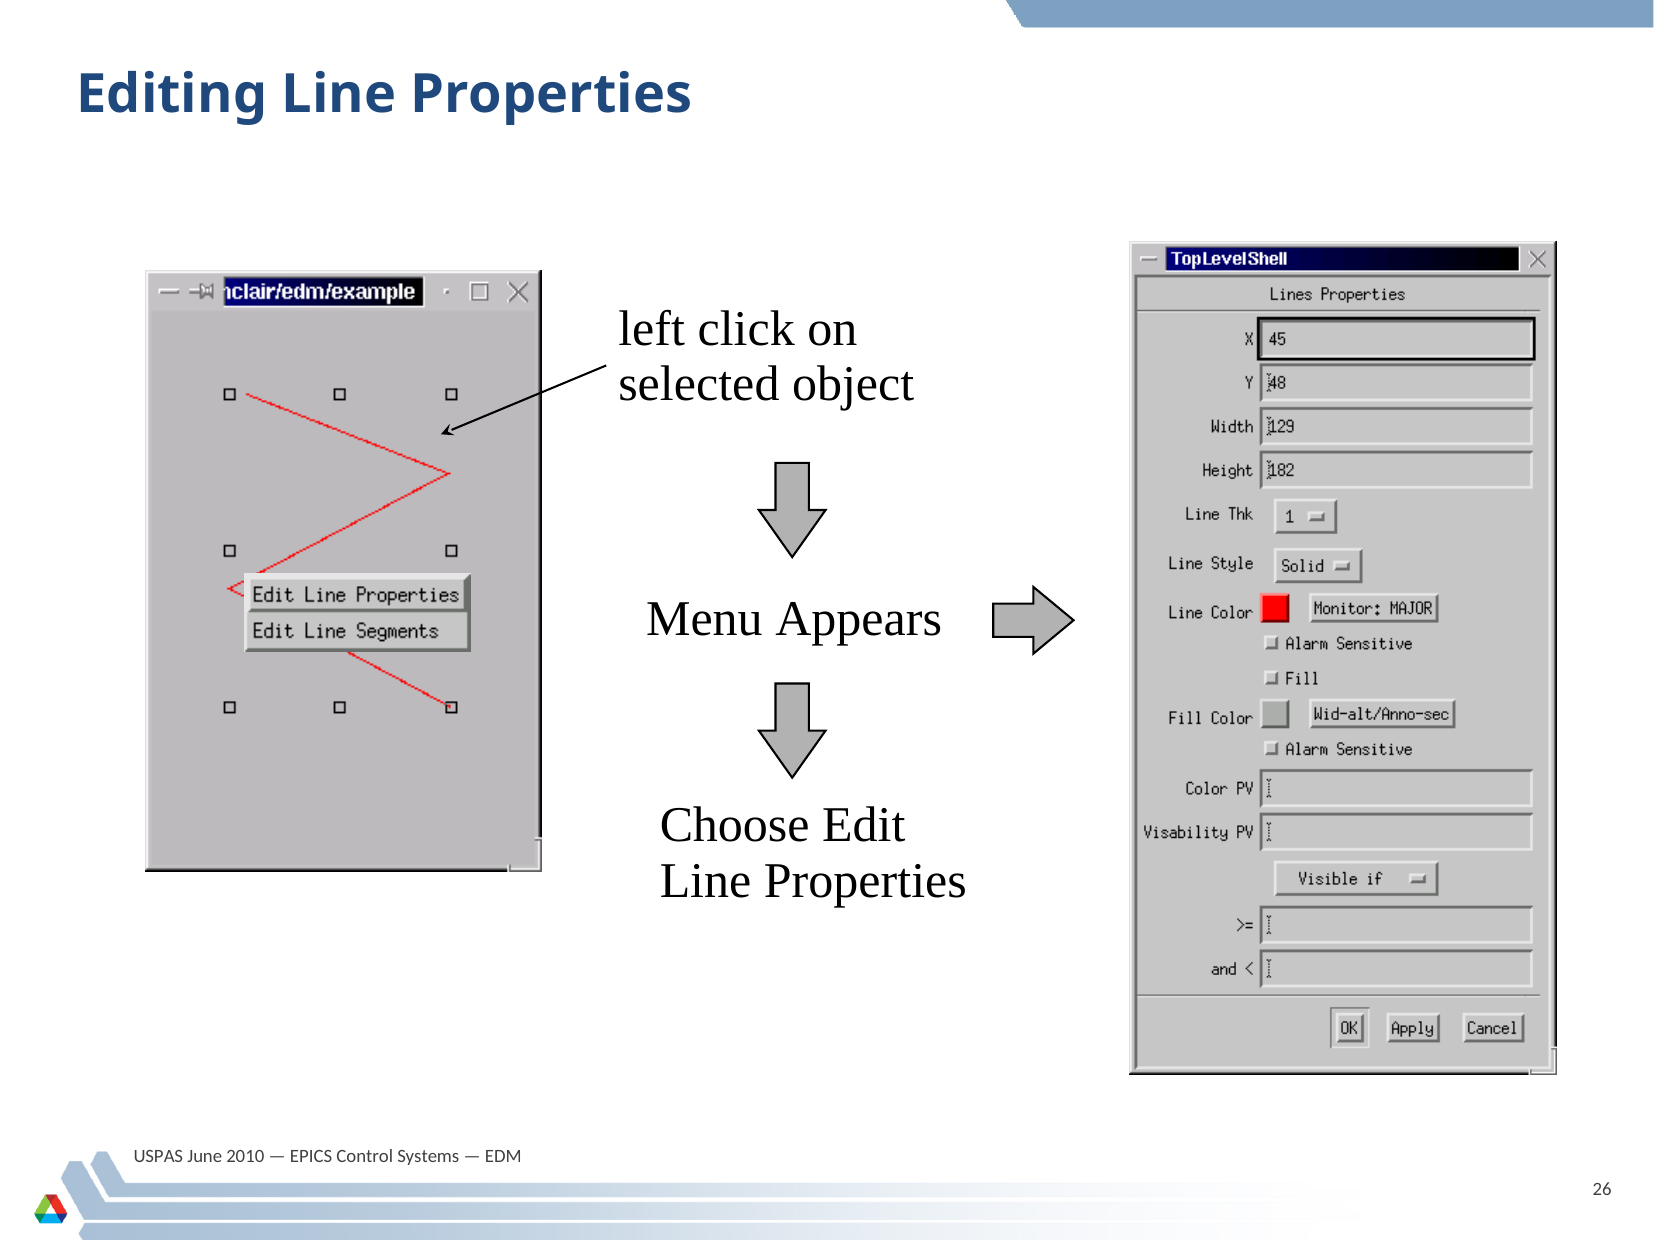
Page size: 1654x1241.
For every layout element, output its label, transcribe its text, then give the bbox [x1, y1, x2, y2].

title Editing Line Properties [61, 39, 1500, 143]
picture [145, 270, 542, 872]
picture [0, 0, 1654, 29]
text_box Menu Appears [630, 582, 958, 654]
picture [0, 1143, 1654, 1240]
text_box Choose Edit Line Properties [644, 789, 983, 916]
text_box [993, 586, 1074, 654]
text_box [758, 683, 826, 778]
text_box [758, 462, 826, 558]
picture [1129, 241, 1557, 1075]
text_box left click on selected object [603, 293, 931, 420]
